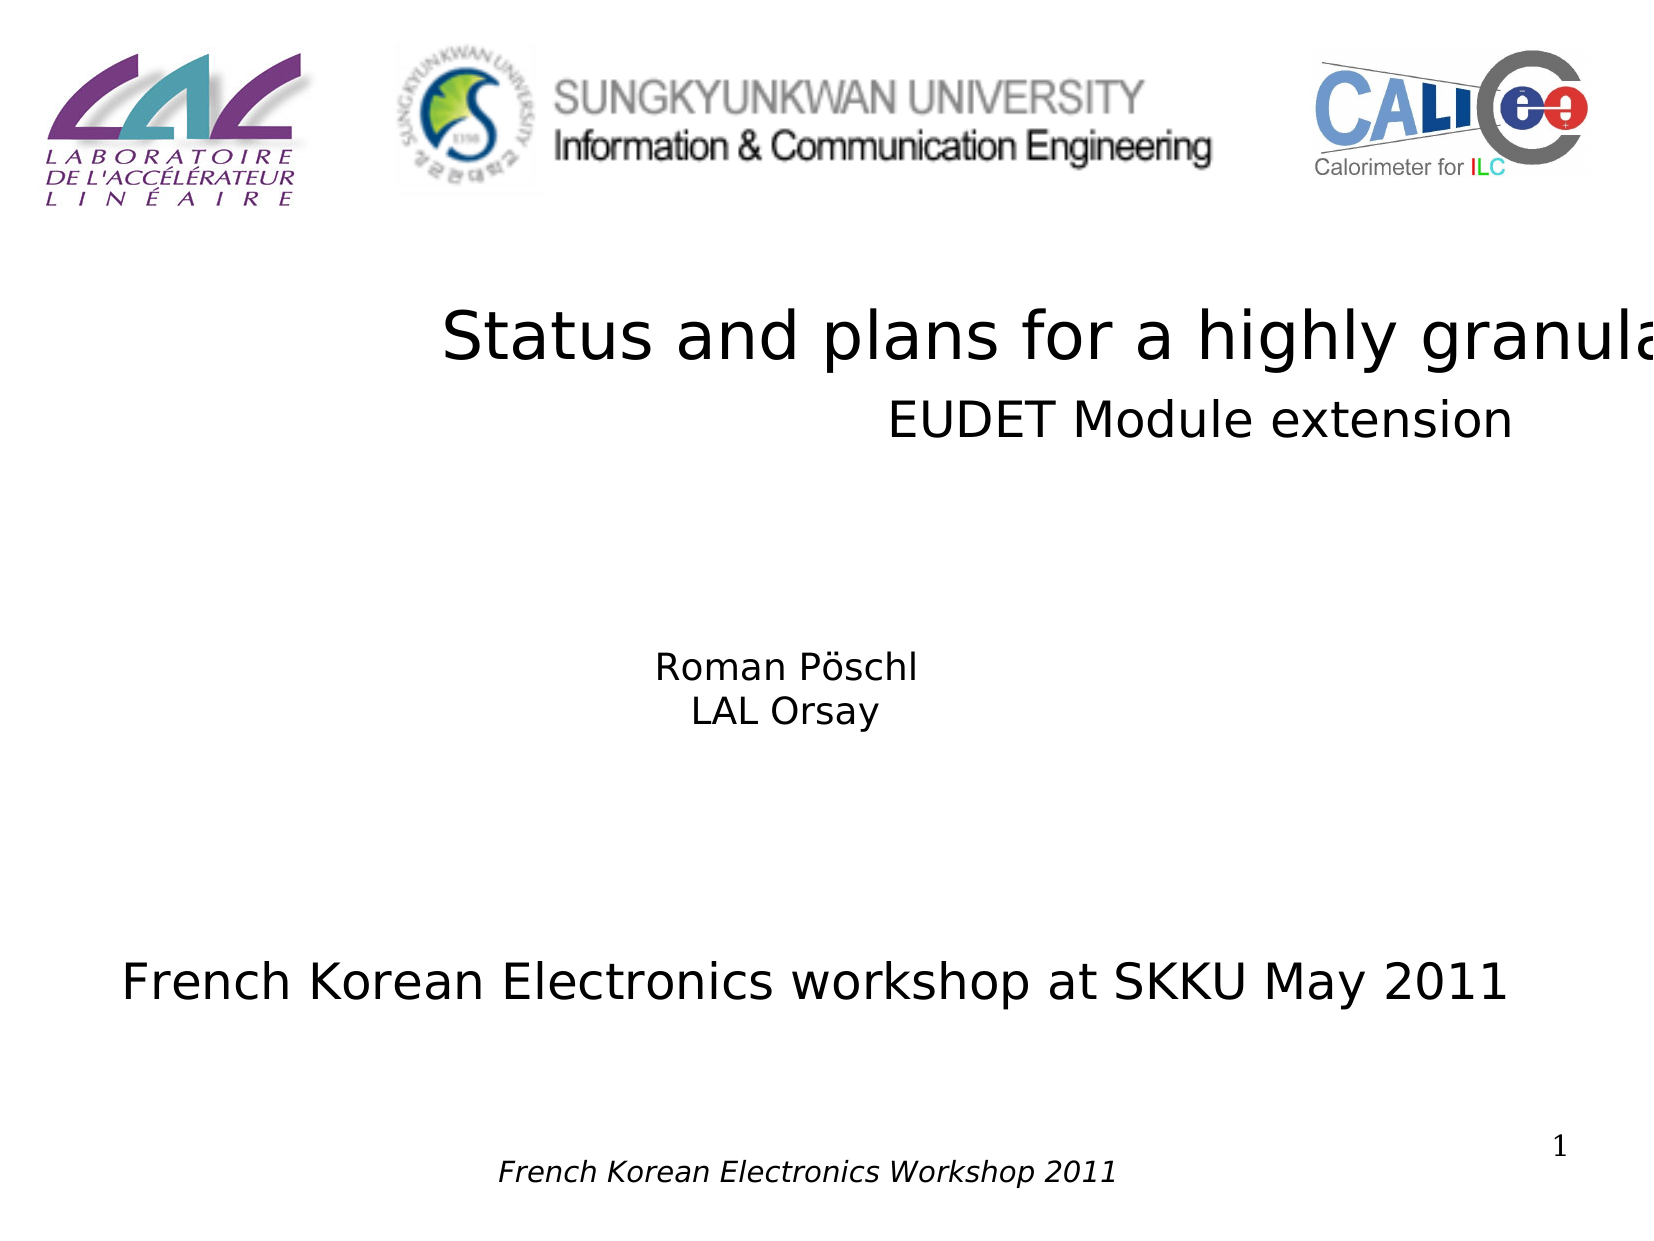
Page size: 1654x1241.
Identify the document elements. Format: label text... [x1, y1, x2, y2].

text_box Roman Pöschl LAL Orsay [459, 637, 1179, 832]
picture [393, 24, 1216, 202]
picture [1311, 45, 1590, 178]
text_box French Korean Electronics workshop at SKKU May 2011 [59, 944, 1516, 1078]
picture [39, 47, 319, 211]
text_box Status and plans for a highly granular SiW Ecal EUDET Module extension [426, 289, 1276, 520]
